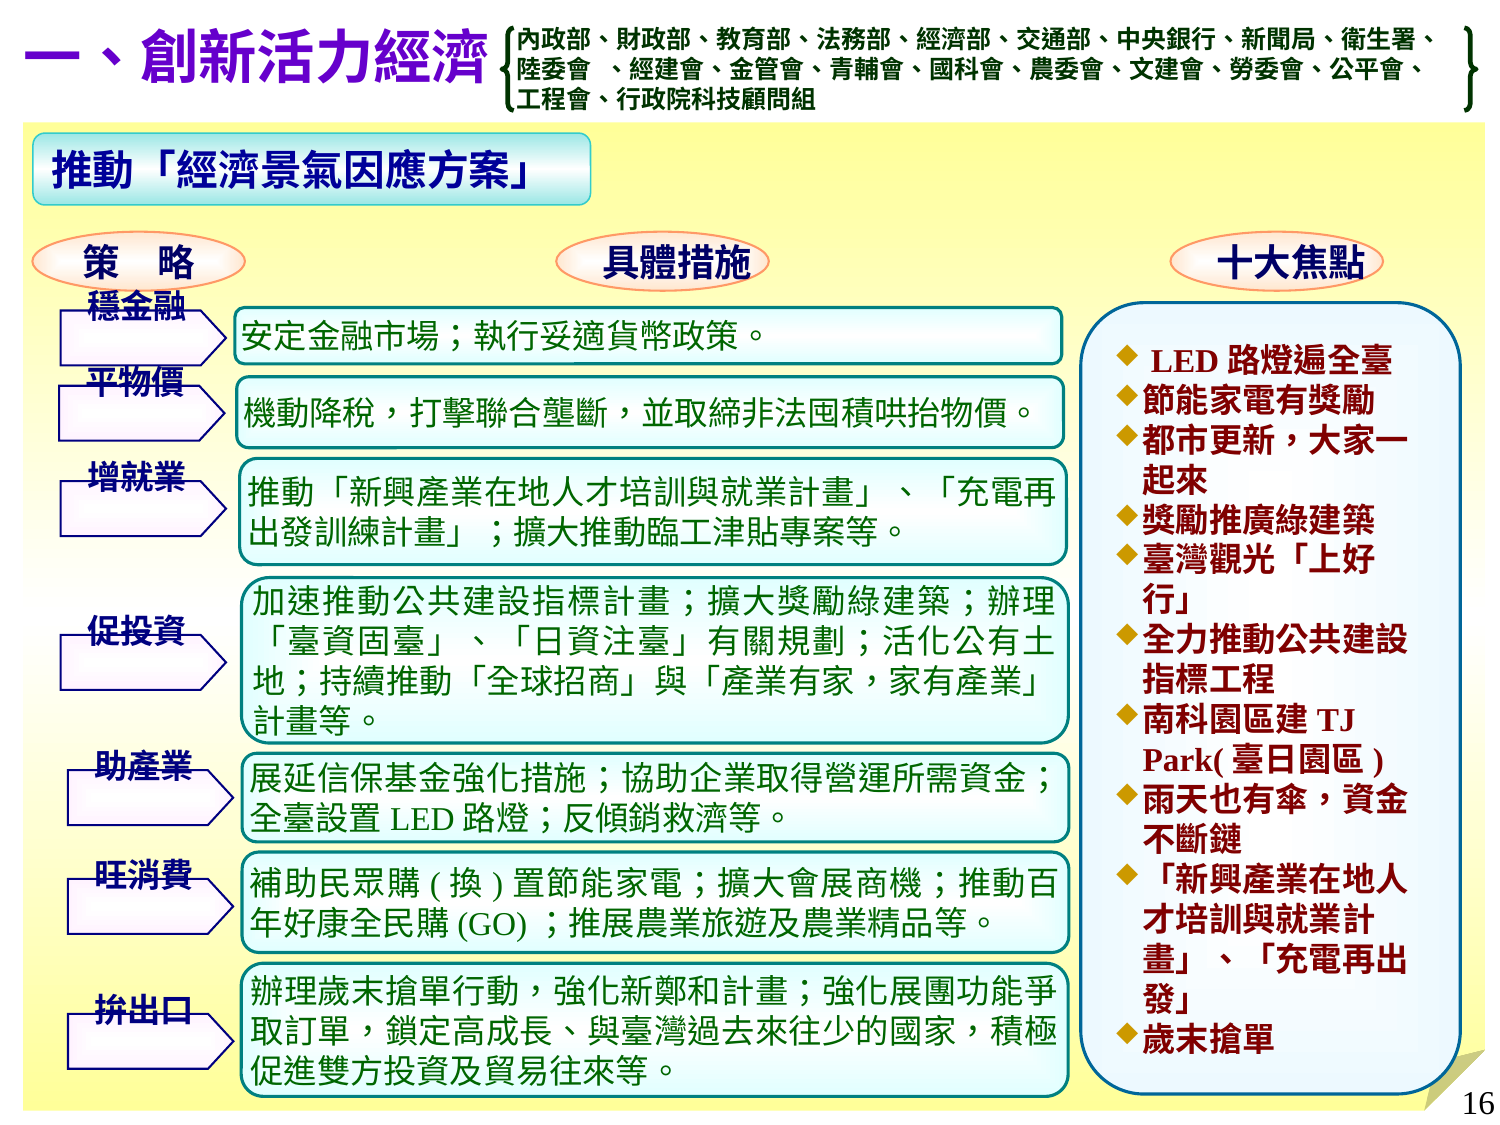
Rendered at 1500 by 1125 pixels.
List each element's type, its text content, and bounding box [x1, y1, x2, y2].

text_box 內政部、財政部、教育部、法務部、經濟部、交通部、中央銀行、新聞局、衛生署、陸委會 、經建會、金管會、青輔會、國科會、農委會、文建會、勞委會、公平會、工程會、行政院科技顧問組 [501, 16, 1468, 122]
text_box 拚出口 [68, 1013, 234, 1069]
text_box 拚出口 [168, 1013, 185, 1017]
text_box 旺消費 [67, 878, 234, 934]
text_box 推動「新興產業在地人才培訓與就業計畫」、「充電再出發訓練計畫」；擴大推動臨工津貼專案等。 [239, 458, 1067, 565]
text_box LED路燈遍全臺 節能家電有獎勵 都市更新，大家一起來 獎勵推廣綠建築 臺灣觀光「上好行」 全力推動公共建設指標工程 南科園區建TJ Park(臺日園區) 雨天也有傘，資金不斷鏈 「新興產業在地人才培訓與就業計畫」、「充電再出發」 歲末搶單 [1080, 302, 1461, 1095]
text_box 策 略 [32, 231, 245, 291]
text_box 辦理歲末搶單行動，強化新鄭和計畫；強化展團功能爭取訂單，鎖定高成長、與臺灣過去來往少的國家，積極促進雙方投資及貿易往來等。 [241, 963, 1069, 1097]
text_box 安定金融市場；執行妥適貨幣政策。 [234, 307, 1062, 364]
text_box 平物價 [59, 385, 225, 441]
text_box 具體措施 [556, 231, 769, 291]
text_box 穩金融 [60, 310, 227, 366]
text_box 一、創新活力經濟 [23, 19, 501, 106]
text_box [23, 122, 1485, 1111]
text_box 加速推動公共建設指標計畫；擴大獎勵綠建築；辦理「臺資固臺」、「日資注臺」有關規劃；活化公有土地；持續推動「全球招商」與「產業有家，家有產業」計畫等。 [241, 577, 1069, 744]
text_box 推動「經濟景氣因應方案」 [32, 133, 591, 205]
text_box 補助民眾購(換)置節能家電；擴大會展商機；推動百年好康全民購(GO)；推展農業旅遊及農業精品等。 [242, 851, 1069, 953]
text_box 增就業 [60, 481, 227, 537]
text_box 十大焦點 [1170, 231, 1384, 291]
text_box 機動降稅，打擊聯合壟斷，並取締非法囤積哄抬物價。 [236, 376, 1064, 448]
text_box 促投資 [60, 634, 227, 690]
text_box <編號> [1446, 1062, 1500, 1125]
text_box 展延信保基金強化措施；協助企業取得營運所需資金；全臺設置LED路燈；反傾銷救濟等。 [242, 753, 1069, 842]
text_box 助產業 [67, 770, 234, 826]
